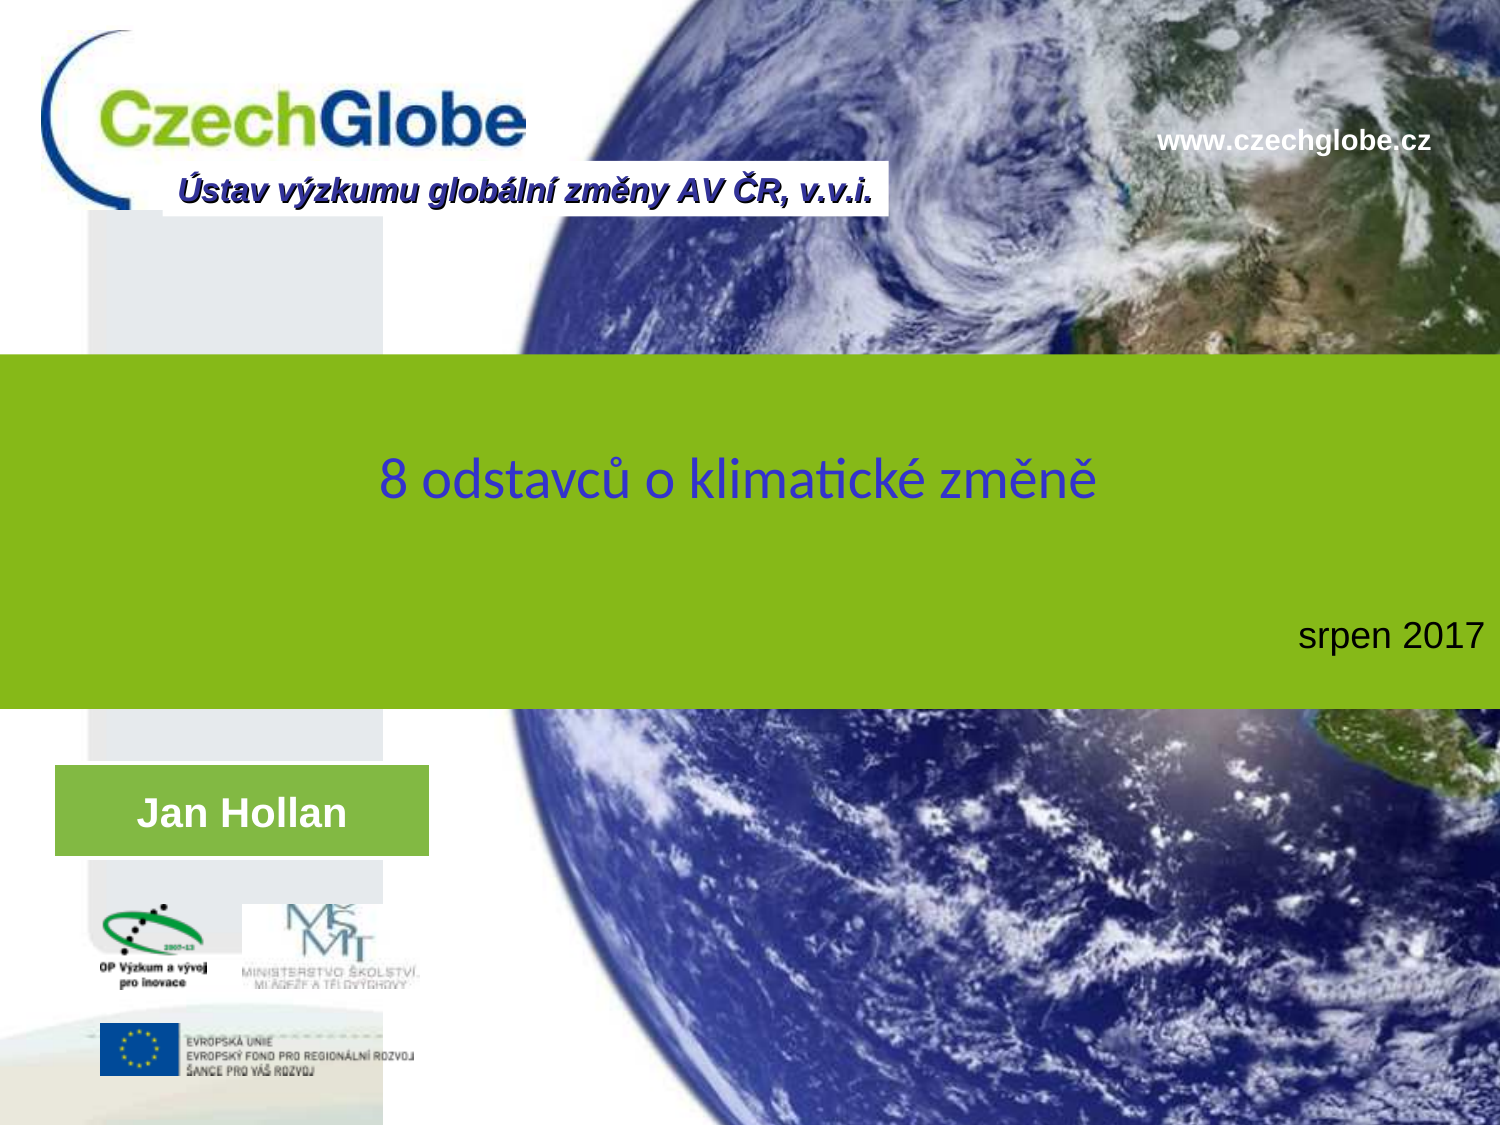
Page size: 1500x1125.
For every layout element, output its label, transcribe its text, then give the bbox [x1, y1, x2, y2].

text_box Ústav výzkumu globální změny AV ČR, v.v.i. [162, 160, 889, 217]
title 8 odstavců o klimatické změně [59, 354, 1418, 596]
picture [0, 709, 1500, 1125]
picture [0, 0, 1500, 354]
text_box srpen 2017 [287, 603, 1500, 709]
text_box Jan Hollan [53, 763, 431, 858]
text_box www.czechglobe.cz [971, 113, 1447, 192]
text_box [0, 354, 1500, 709]
